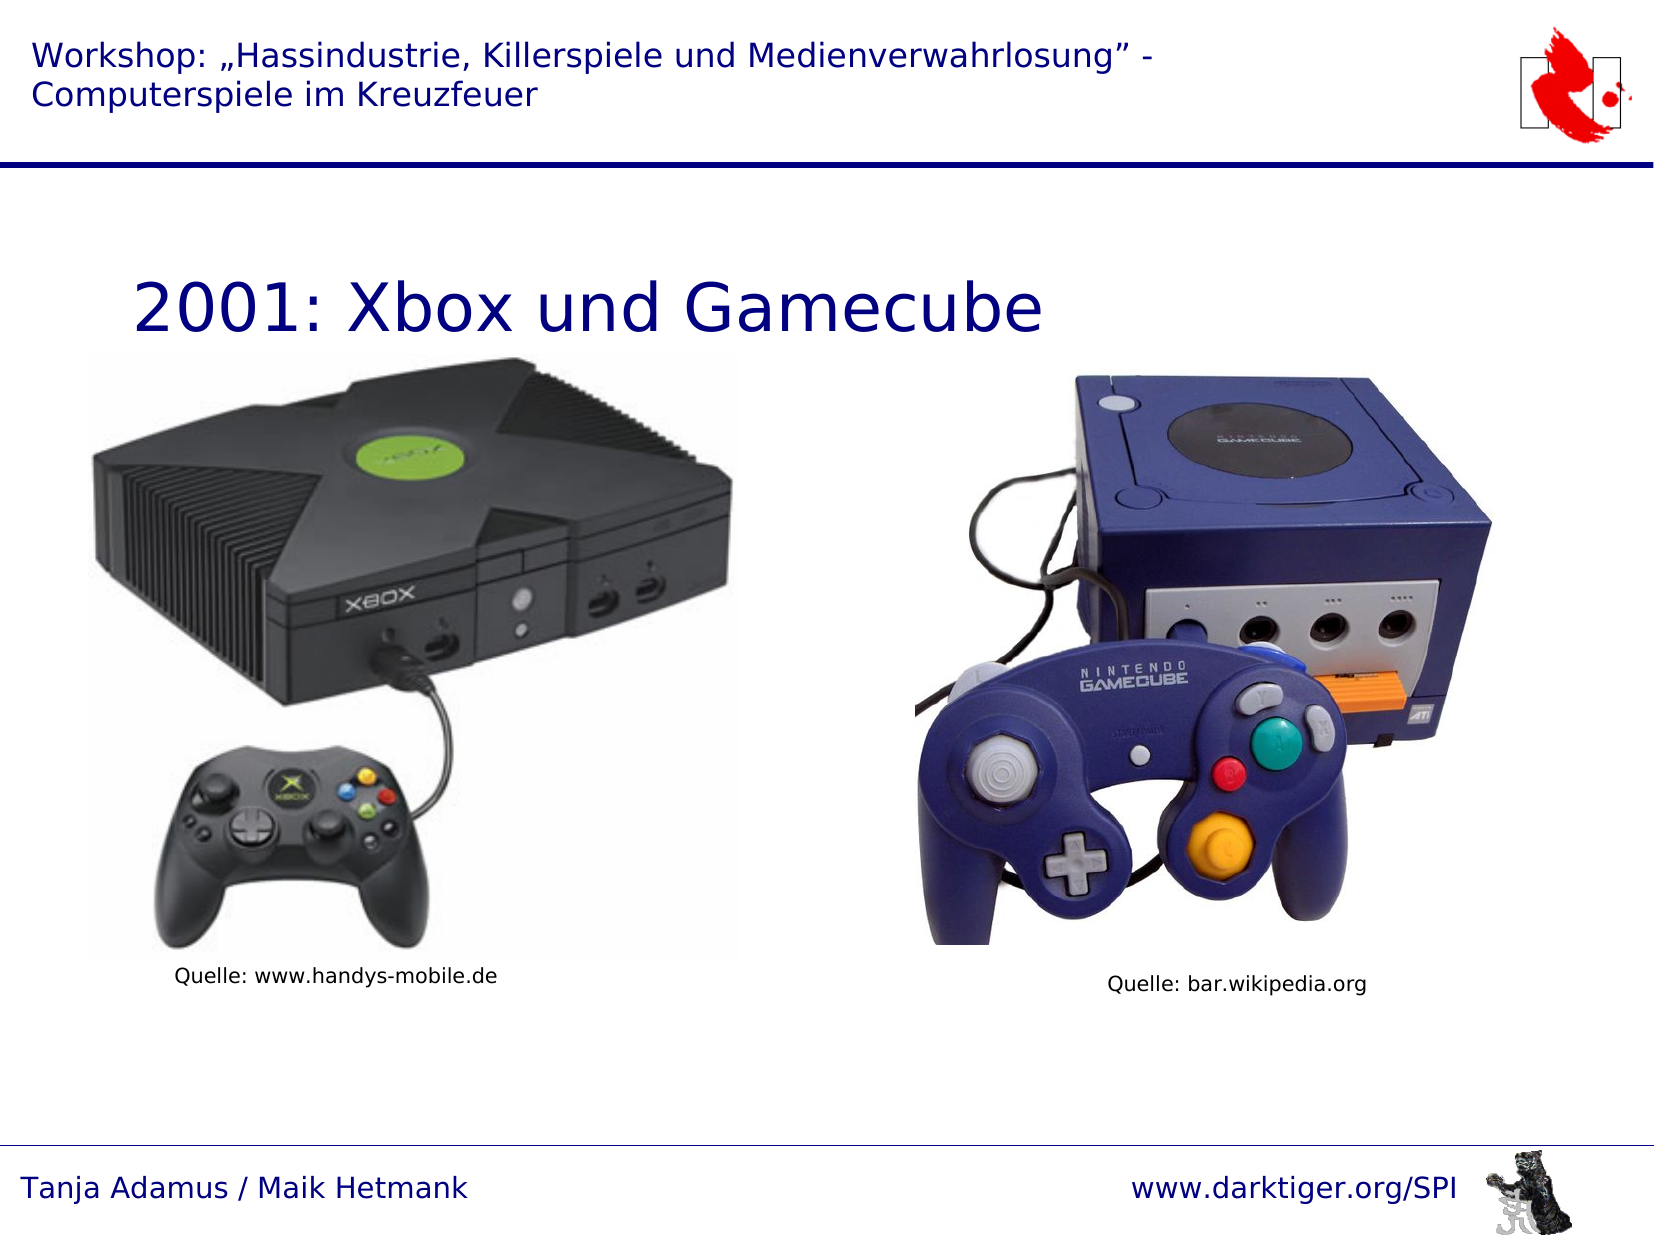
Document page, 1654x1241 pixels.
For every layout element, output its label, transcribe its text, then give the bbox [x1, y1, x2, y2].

text_box Quelle: www.handys-mobile.de [159, 956, 513, 996]
picture [1503, 16, 1632, 148]
picture [1486, 1150, 1572, 1235]
text_box Quelle: bar.wikipedia.org [1092, 964, 1383, 1004]
text_box 2001: Xbox und Gamecube [118, 261, 1447, 355]
picture [915, 369, 1501, 945]
text_box Workshop: „Hassindustrie, Killerspiele und Medienverwahrlosung” - Computerspiele im Kreuzfeuer [16, 29, 1418, 178]
picture [88, 354, 739, 960]
